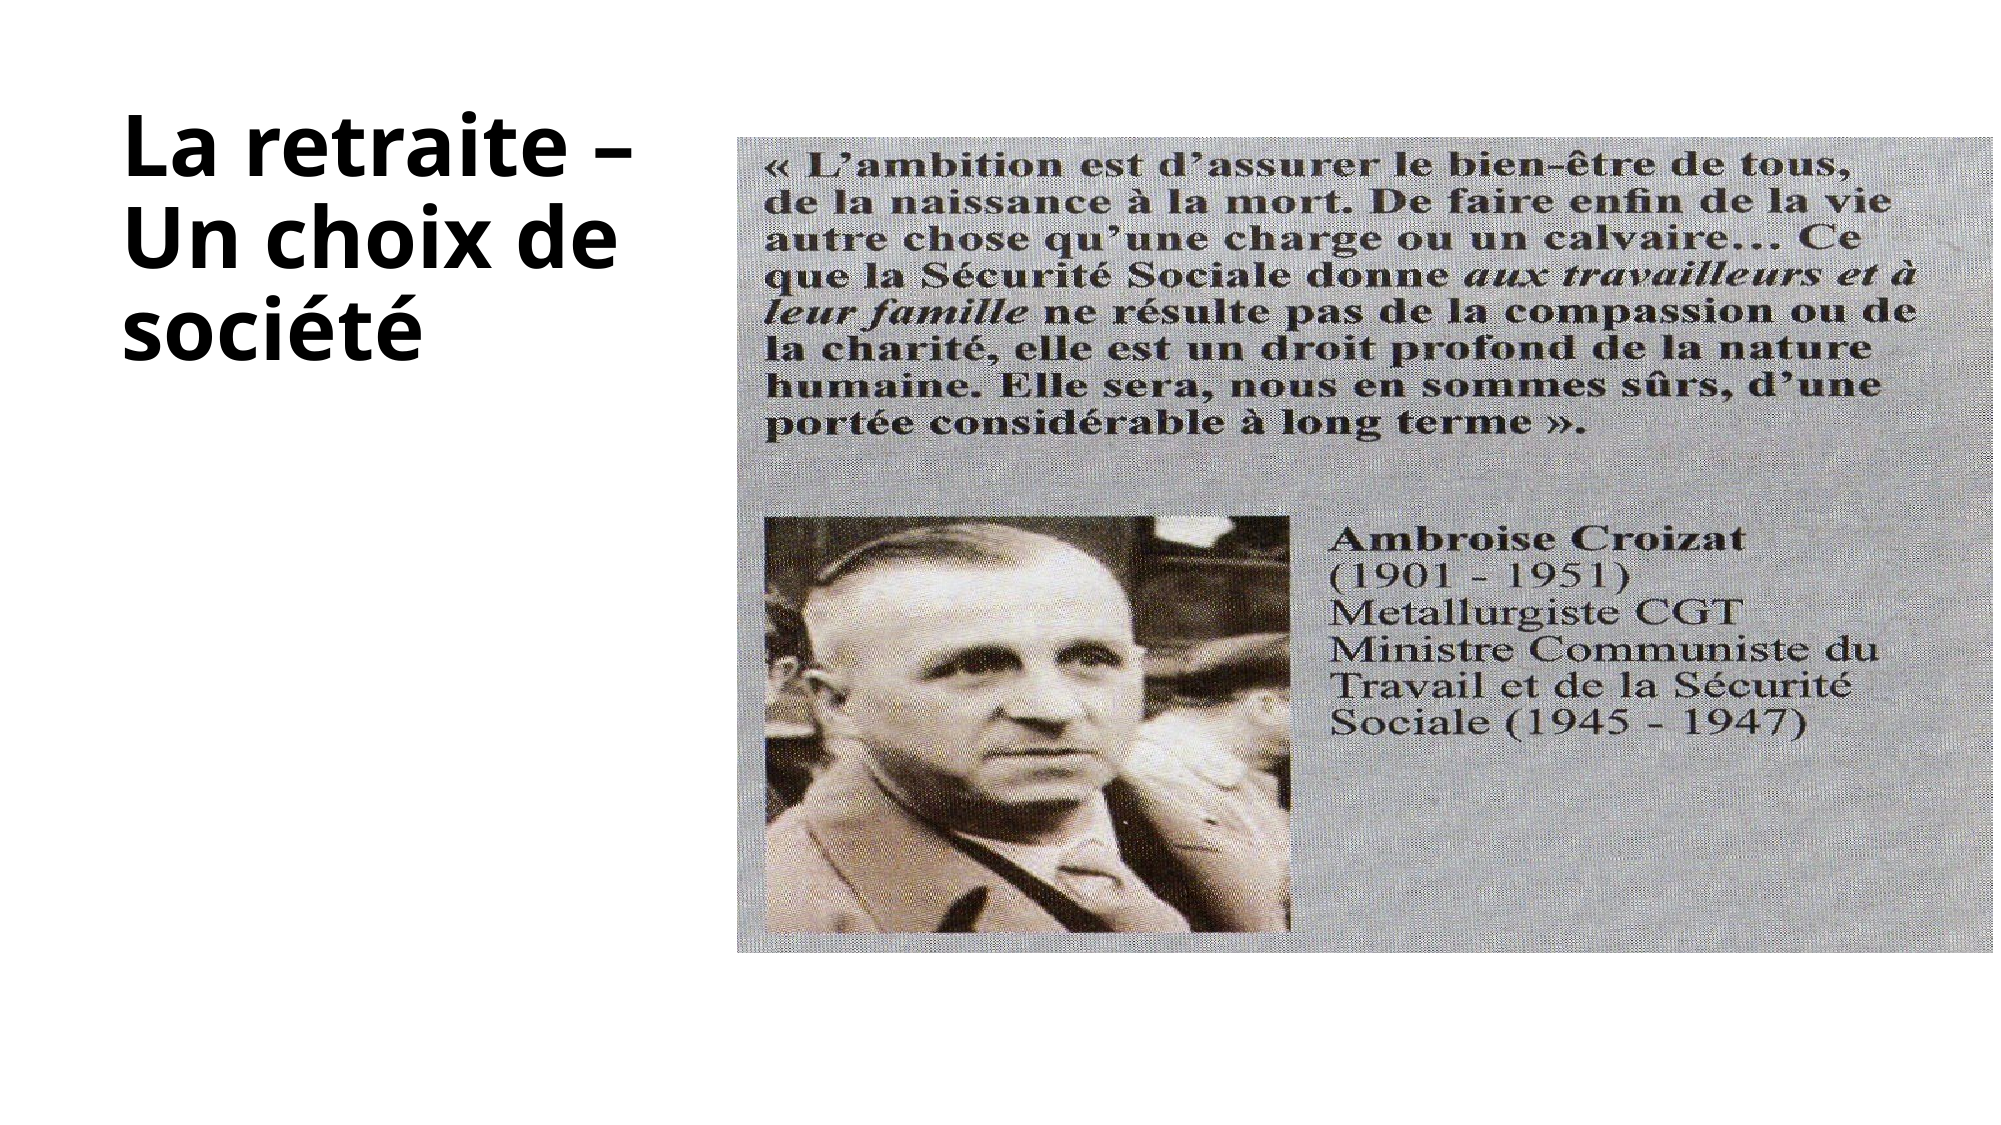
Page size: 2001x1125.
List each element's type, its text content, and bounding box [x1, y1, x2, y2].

title La retraite – Un choix de société [106, 103, 706, 379]
picture [737, 137, 1993, 953]
